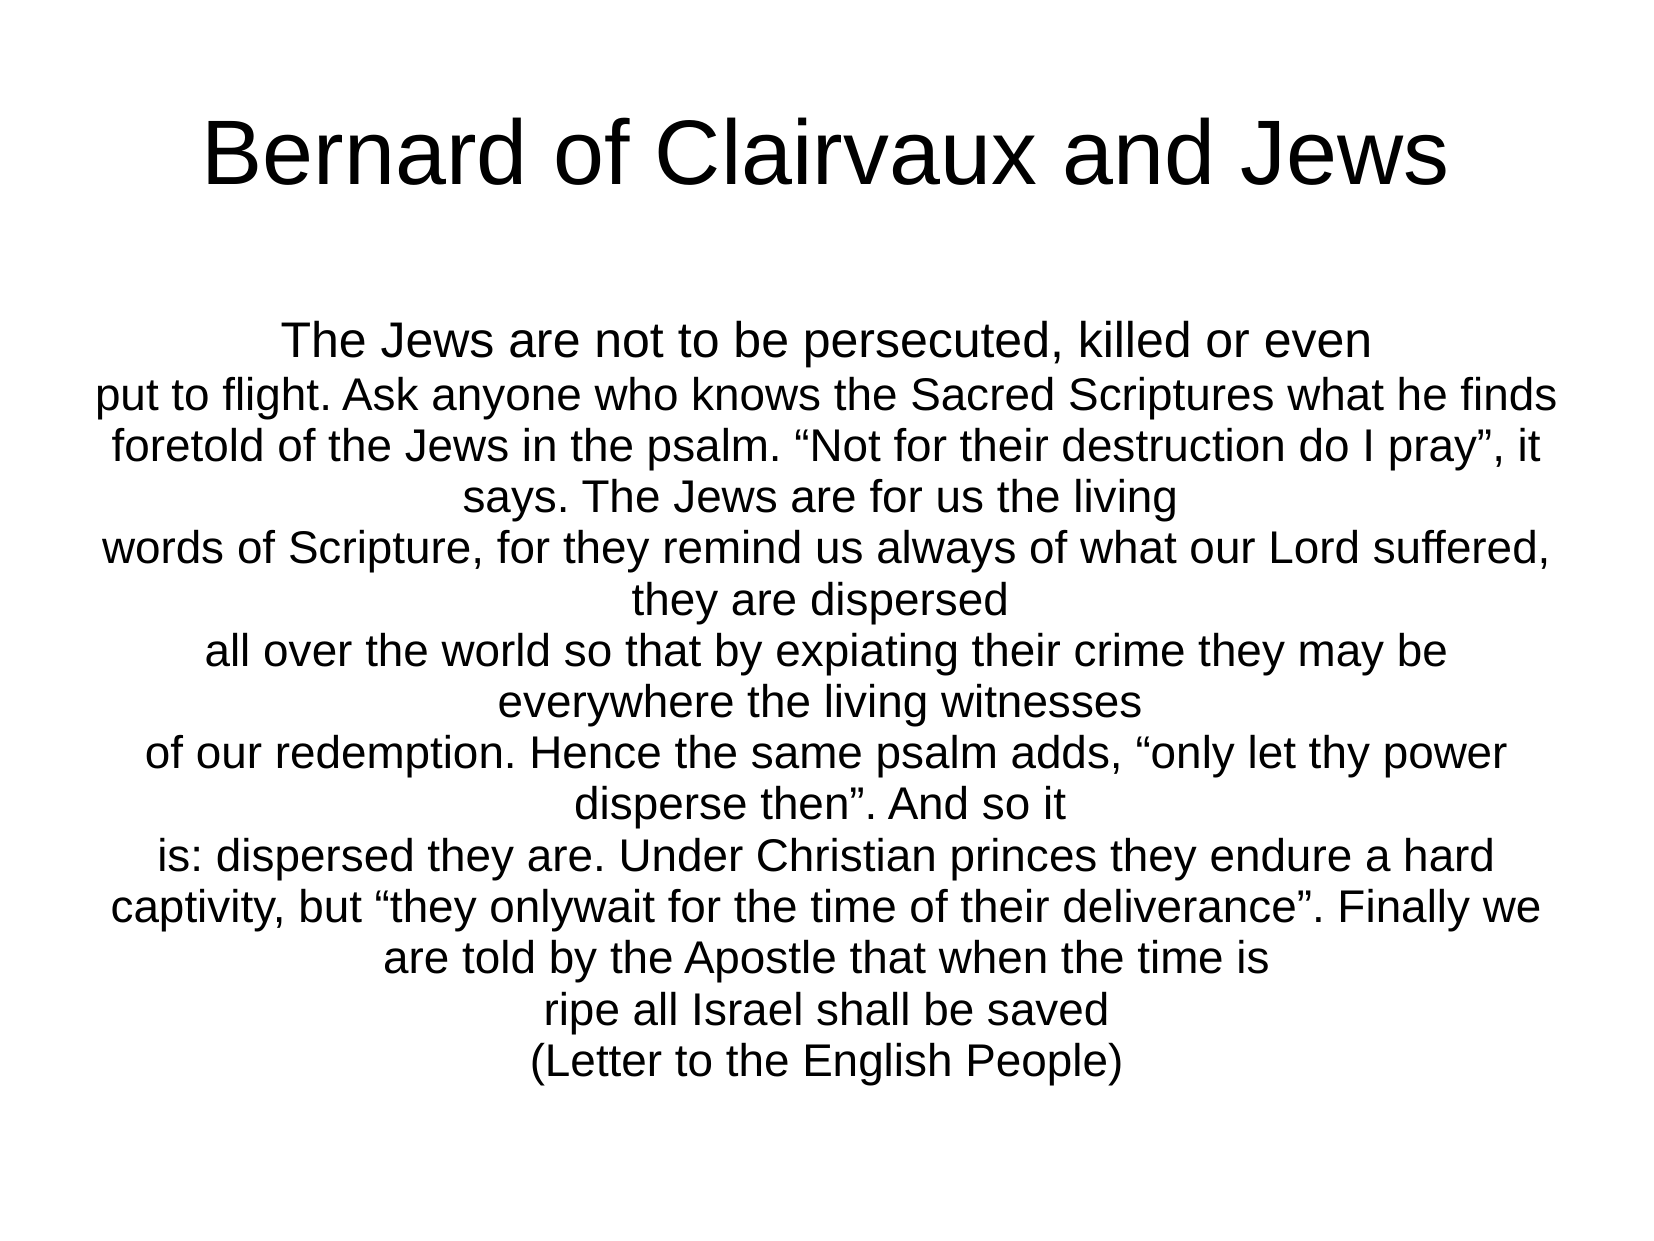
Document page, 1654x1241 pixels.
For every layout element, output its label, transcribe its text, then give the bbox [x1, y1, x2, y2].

subtitle The Jews are not to be persecuted, killed or even put to flight. Ask anyone who knows the Sacred Scriptures what he finds foretold of the Jews in the psalm. “Not for their destruction do I pray”, it says. The Jews are for us the living words of Scripture, for they remind us always of what our Lord suffered, they are dispersed all over the world so that by expiating their crime they may be everywhere the living witnesses of our redemption. Hence the same psalm adds, “only let thy power disperse then”. And so it is: dispersed they are. Under Christian princes they endure a hard captivity, but “they onlywait for the time of their deliverance”. Finally we are told by the Apostle that when the time is ripe all Israel shall be saved (Letter to the English People) [82, 297, 1571, 1102]
title Bernard of Clairvaux and Jews [82, 56, 1571, 250]
